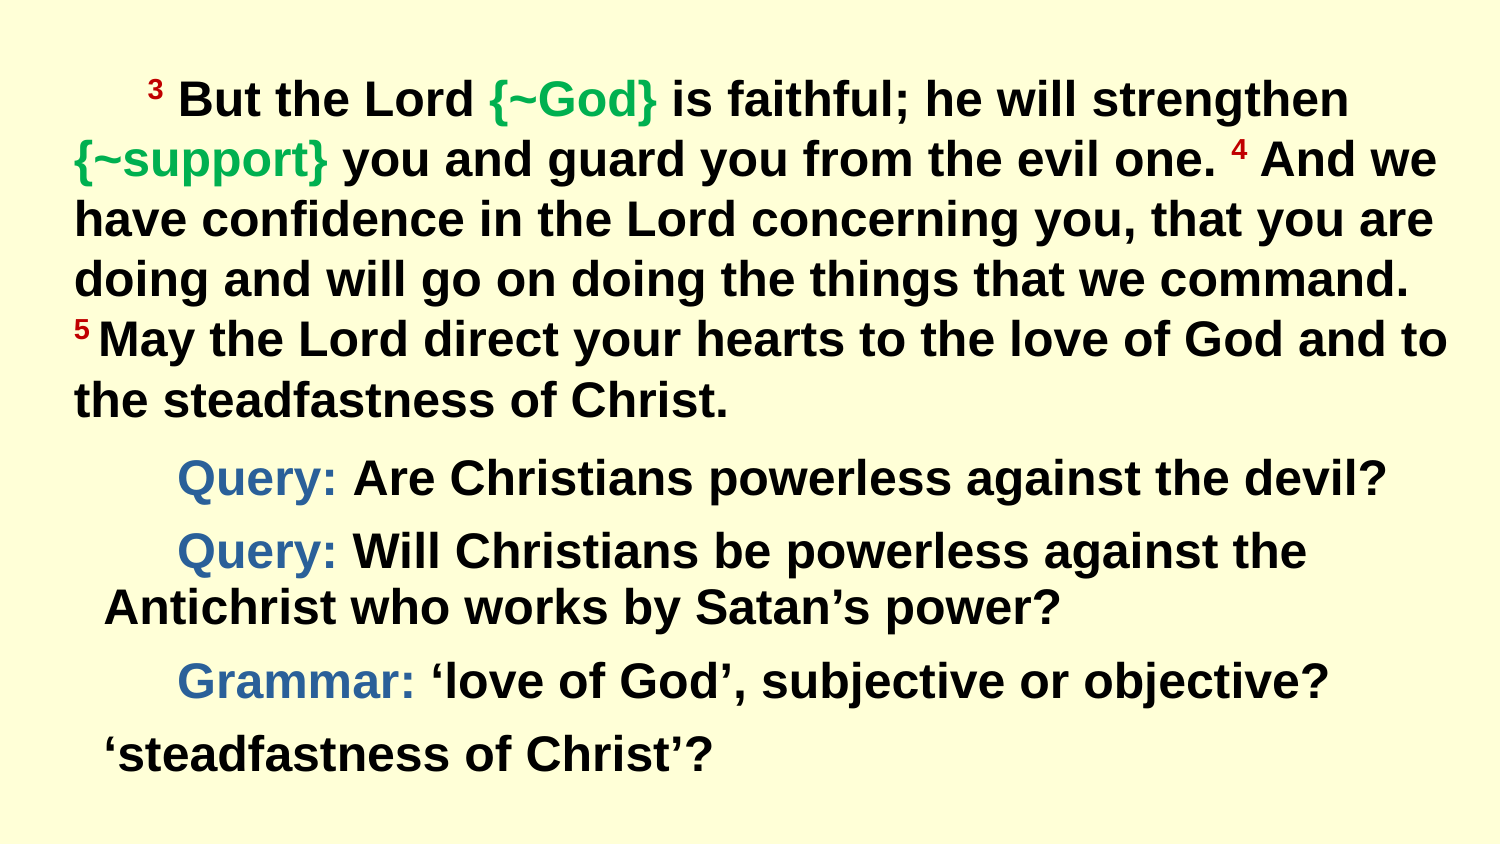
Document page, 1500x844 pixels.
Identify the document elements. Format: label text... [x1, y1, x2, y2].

text_box 3 But the Lord {~God} is faithful; he will strengthen {~support} you and guard you from the evil one. 4 And we have confidence in the Lord concerning you, that you are doing and will go on doing the things that we command. 5 May the Lord direct your hearts to the love of God and to the steadfastness of Christ. [59, 59, 1477, 435]
text_box Query: Are Christians powerless against the devil? Query: Will Christians be powerless against the Antichrist who works by Satan’s power? Grammar: ‘love of God’, subjective or objective? ‘steadfastness of Christ’? [88, 442, 1447, 790]
